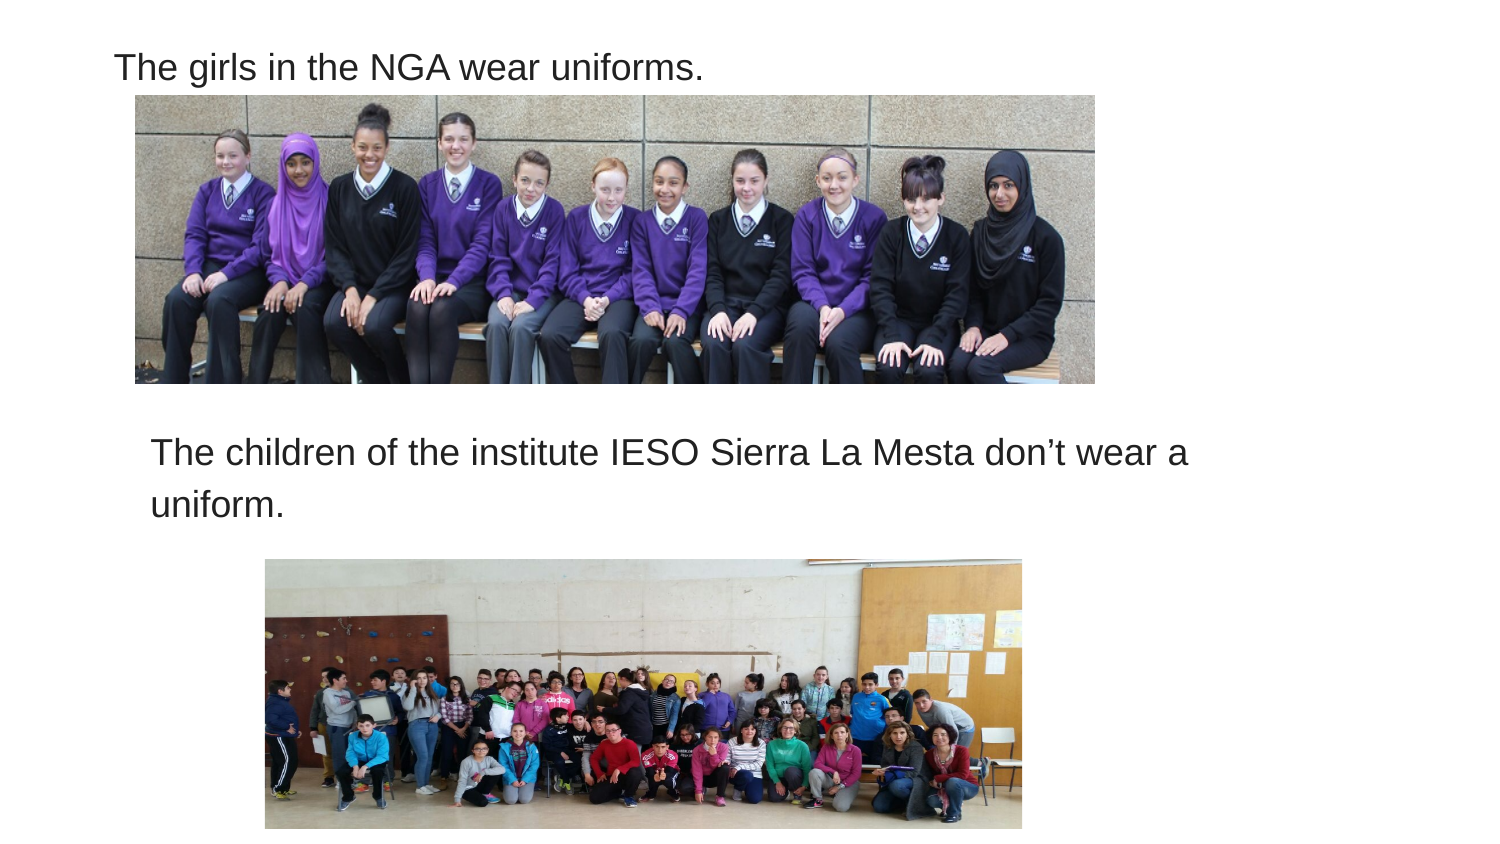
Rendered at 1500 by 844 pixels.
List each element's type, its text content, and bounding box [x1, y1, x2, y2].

text_box The girls in the NGA wear uniforms. [98, 21, 1214, 152]
text_box The children of the institute IESO Sierra La Mesta don’t wear a uniform. [135, 406, 1251, 537]
picture [264, 559, 1023, 829]
picture [135, 95, 1095, 384]
